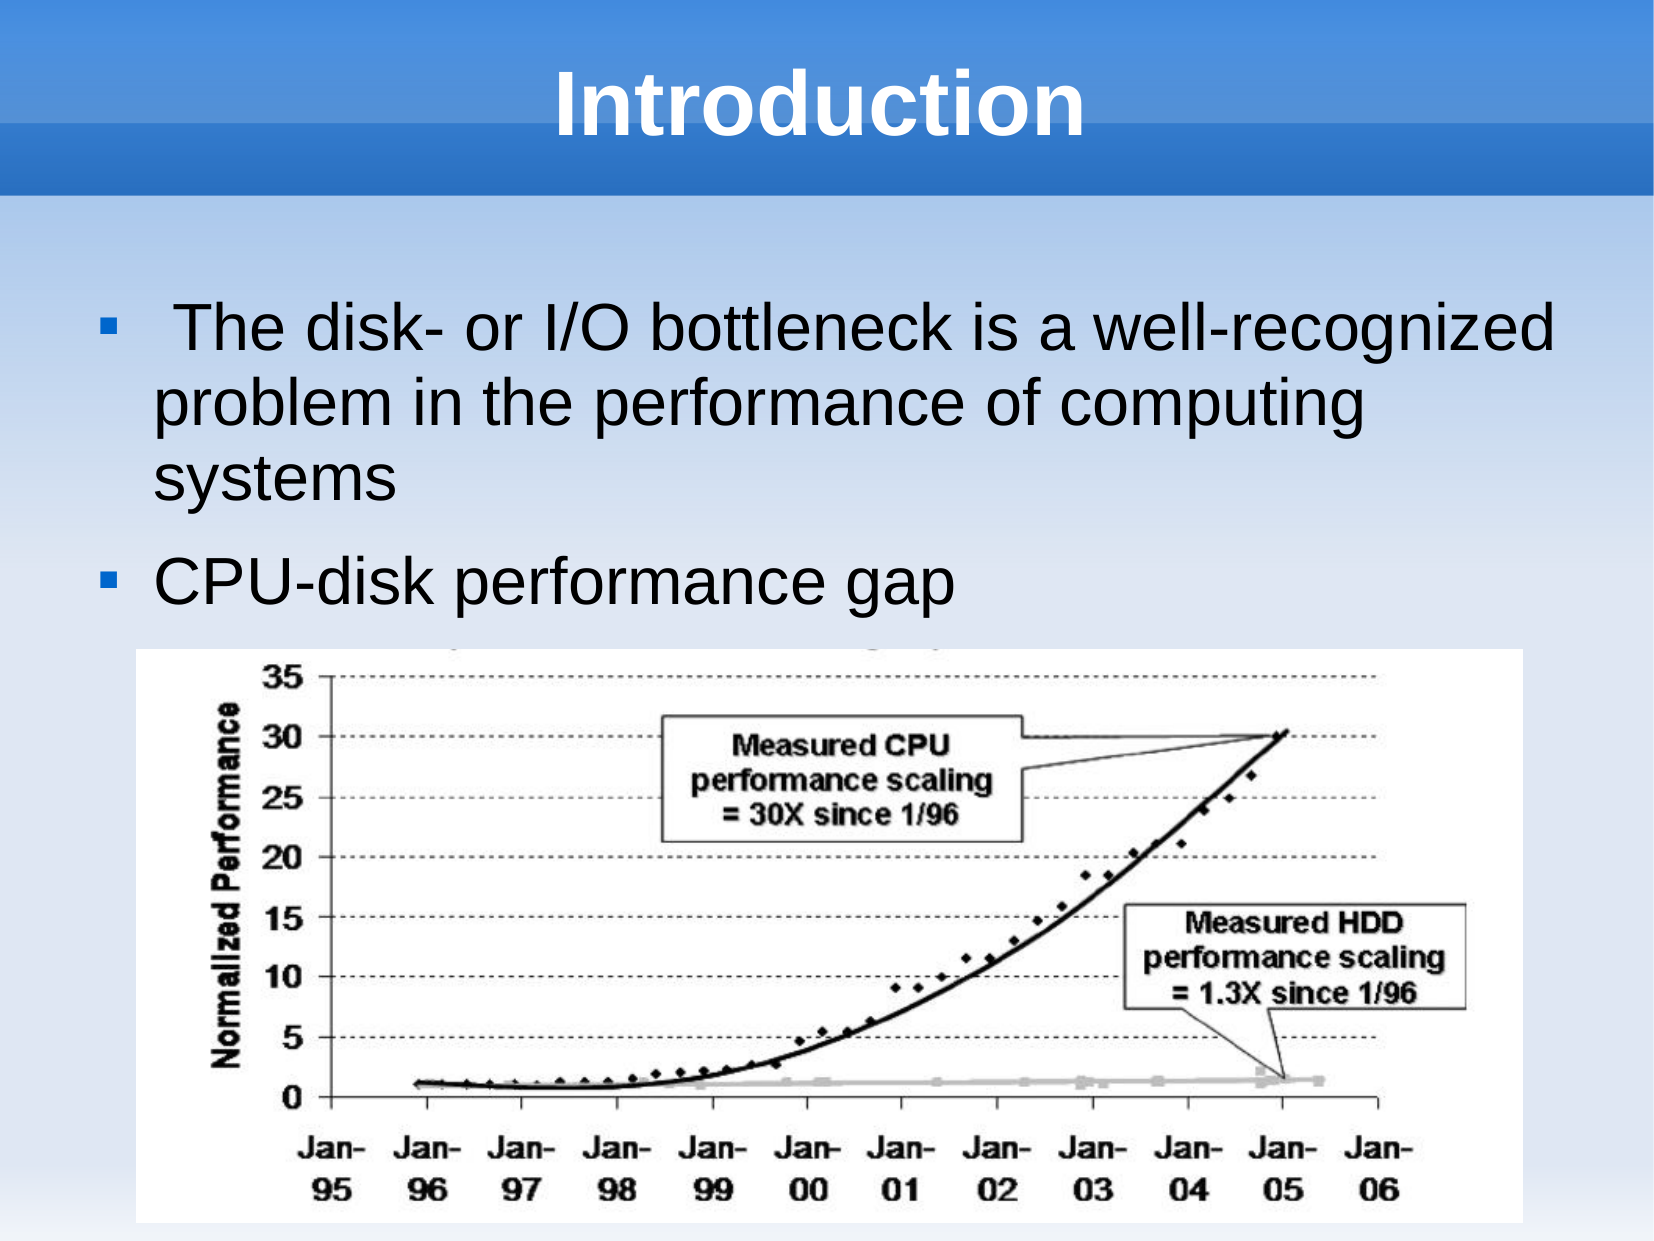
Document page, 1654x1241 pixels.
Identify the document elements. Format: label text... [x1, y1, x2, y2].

title Introduction [76, 7, 1565, 200]
picture [0, 0, 1654, 1241]
list The disk- or I/O bottleneck is a well-recognized problem in the performance of computing systems CPU-disk performance gap [82, 290, 1571, 1094]
